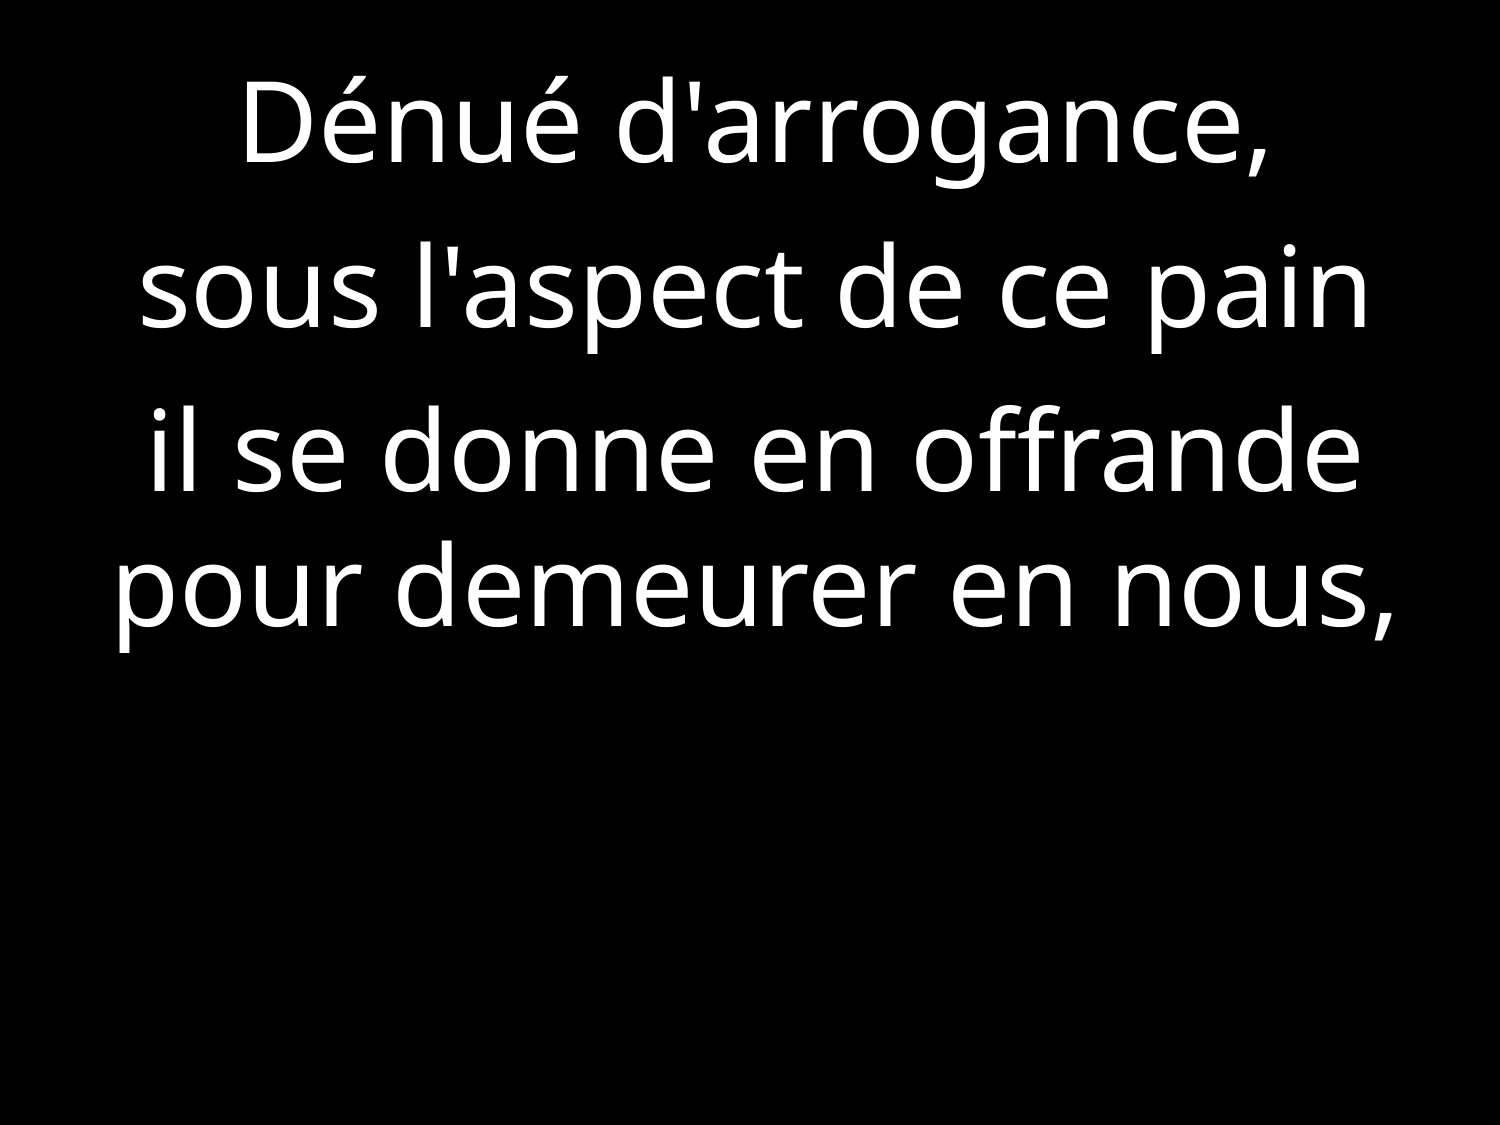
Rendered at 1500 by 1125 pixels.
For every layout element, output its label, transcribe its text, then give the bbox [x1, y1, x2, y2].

list Dénué d'arrogance, sous l'aspect de ce pain il se donne en offrande pour demeurer en nous, [17, 42, 1495, 1005]
